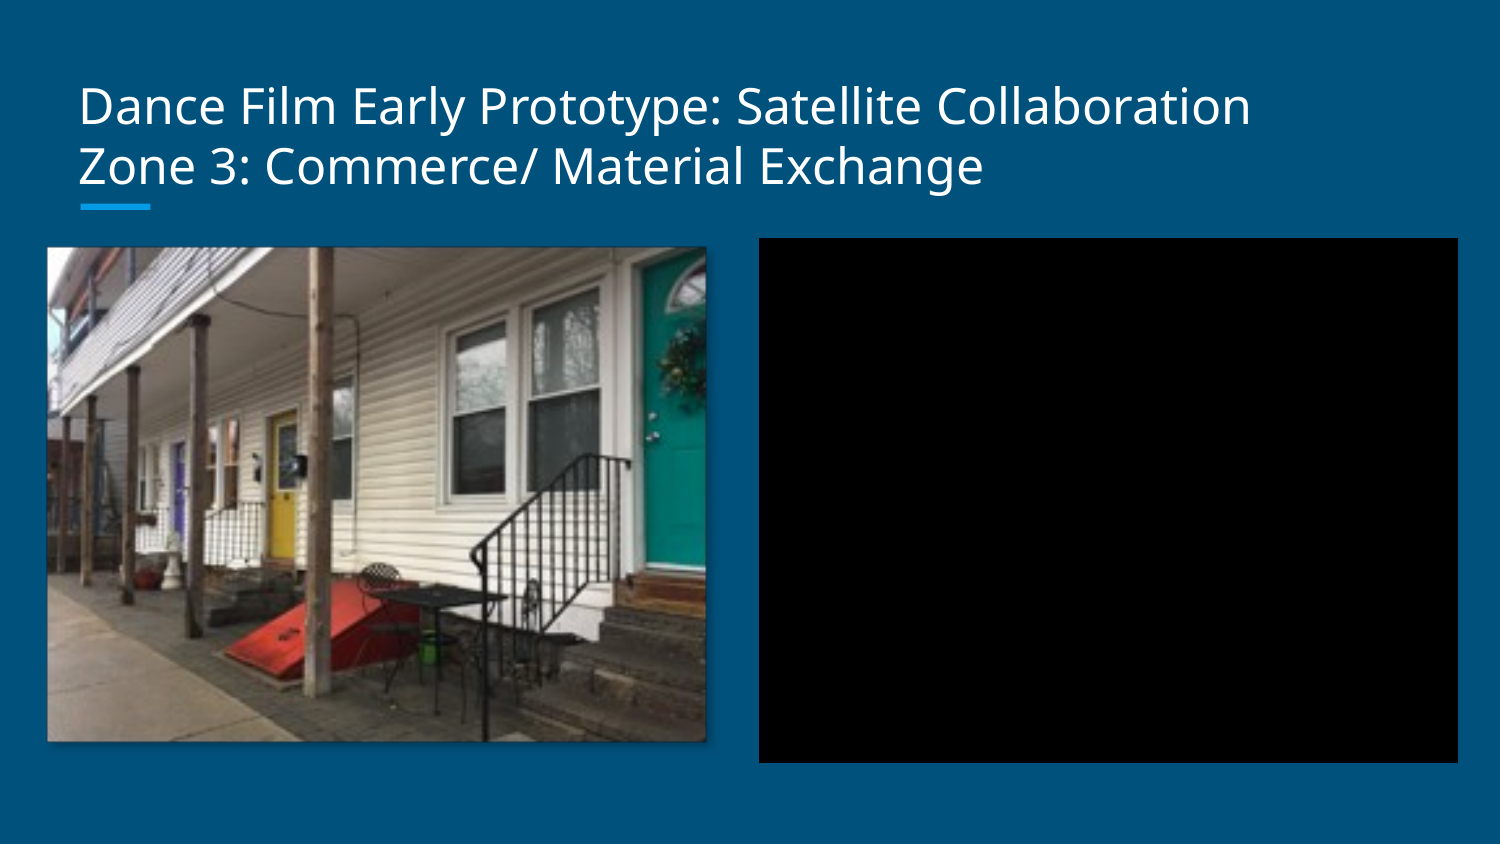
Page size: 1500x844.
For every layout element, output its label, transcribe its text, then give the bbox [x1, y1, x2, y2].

picture [760, 239, 1457, 762]
title Dance Film Early Prototype: Satellite Collaboration Zone 3: Commerce/ Material Exchange [63, 57, 1437, 270]
picture [47, 247, 710, 745]
